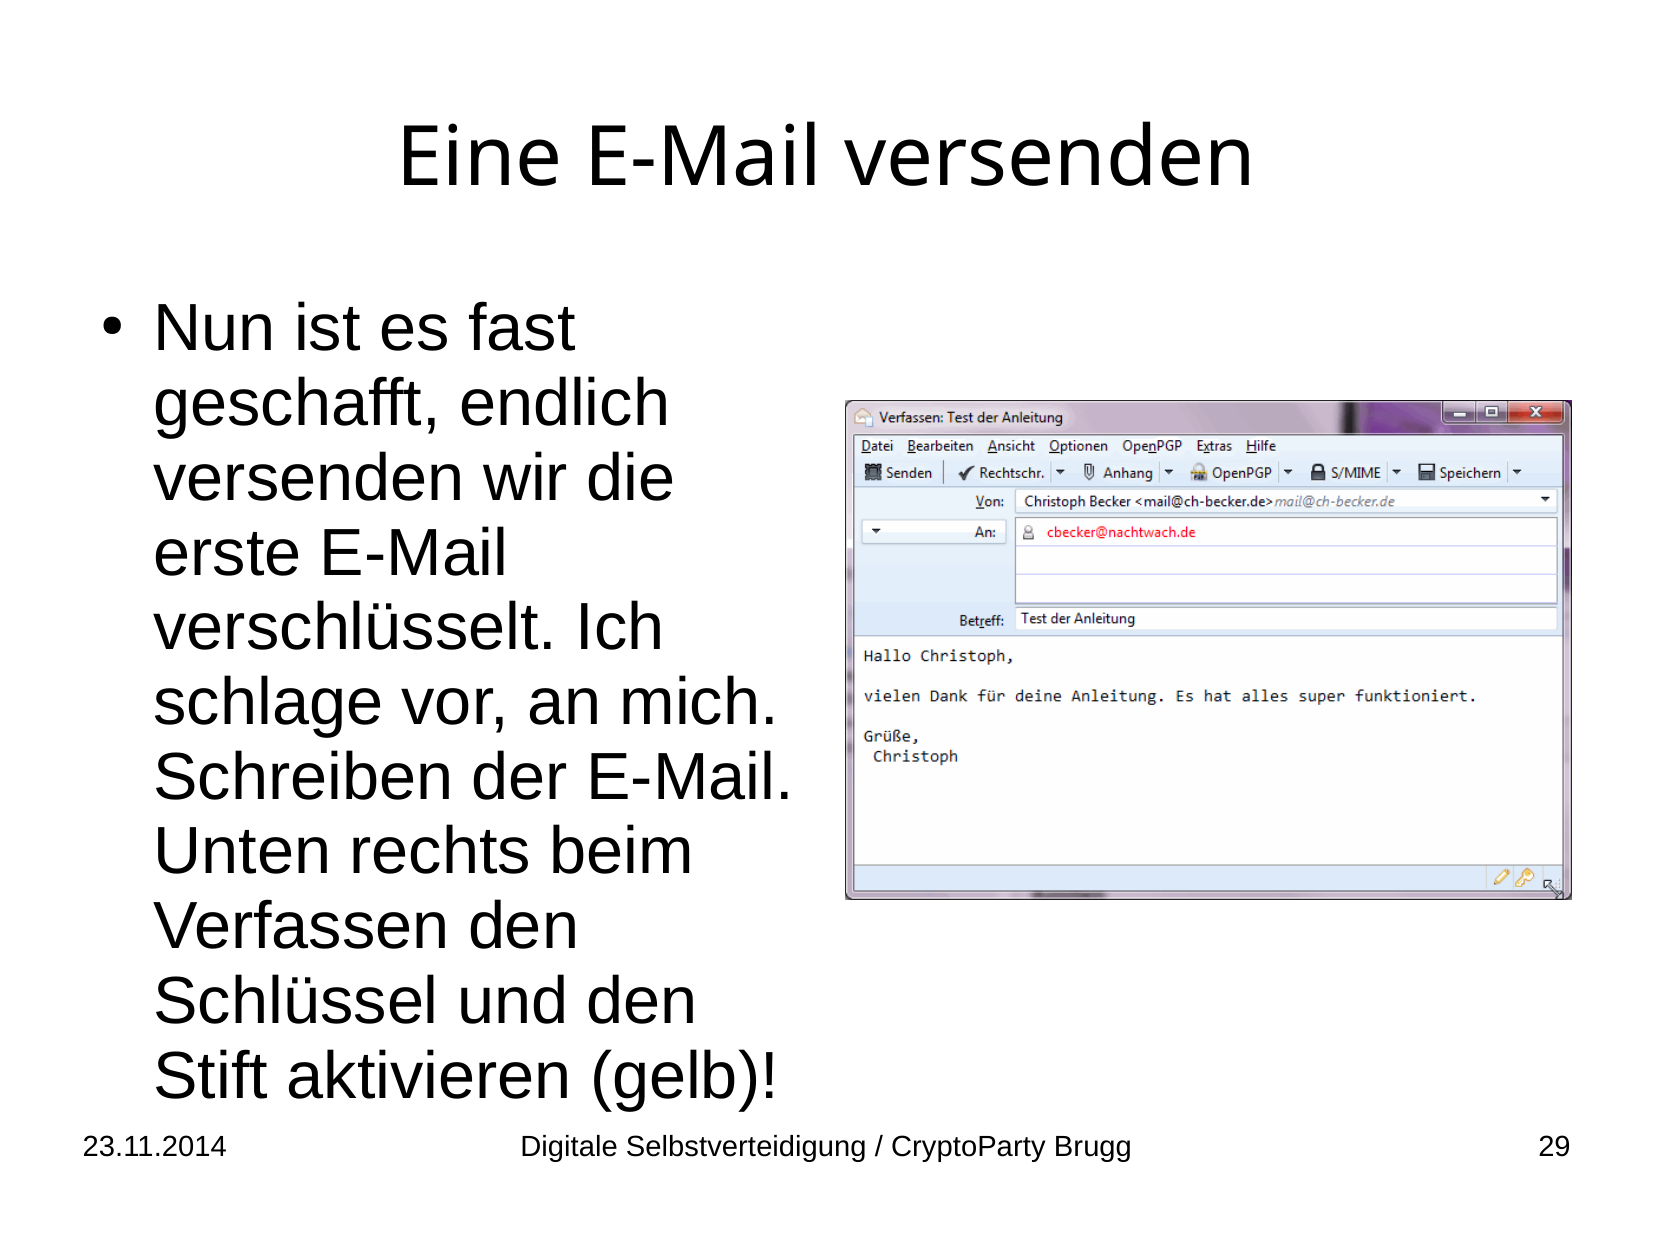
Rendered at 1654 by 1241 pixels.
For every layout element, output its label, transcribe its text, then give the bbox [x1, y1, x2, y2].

list Nun ist es fast geschafft, endlich versenden wir die erste E-Mail verschlüsselt. Ich schlage vor, an mich. Schreiben der E-Mail. Unten rechts beim Verfassen den Schlüssel und den Stift aktivieren (gelb)! [82, 290, 809, 1113]
picture [845, 400, 1572, 900]
title Eine E-Mail versenden [82, 49, 1571, 257]
